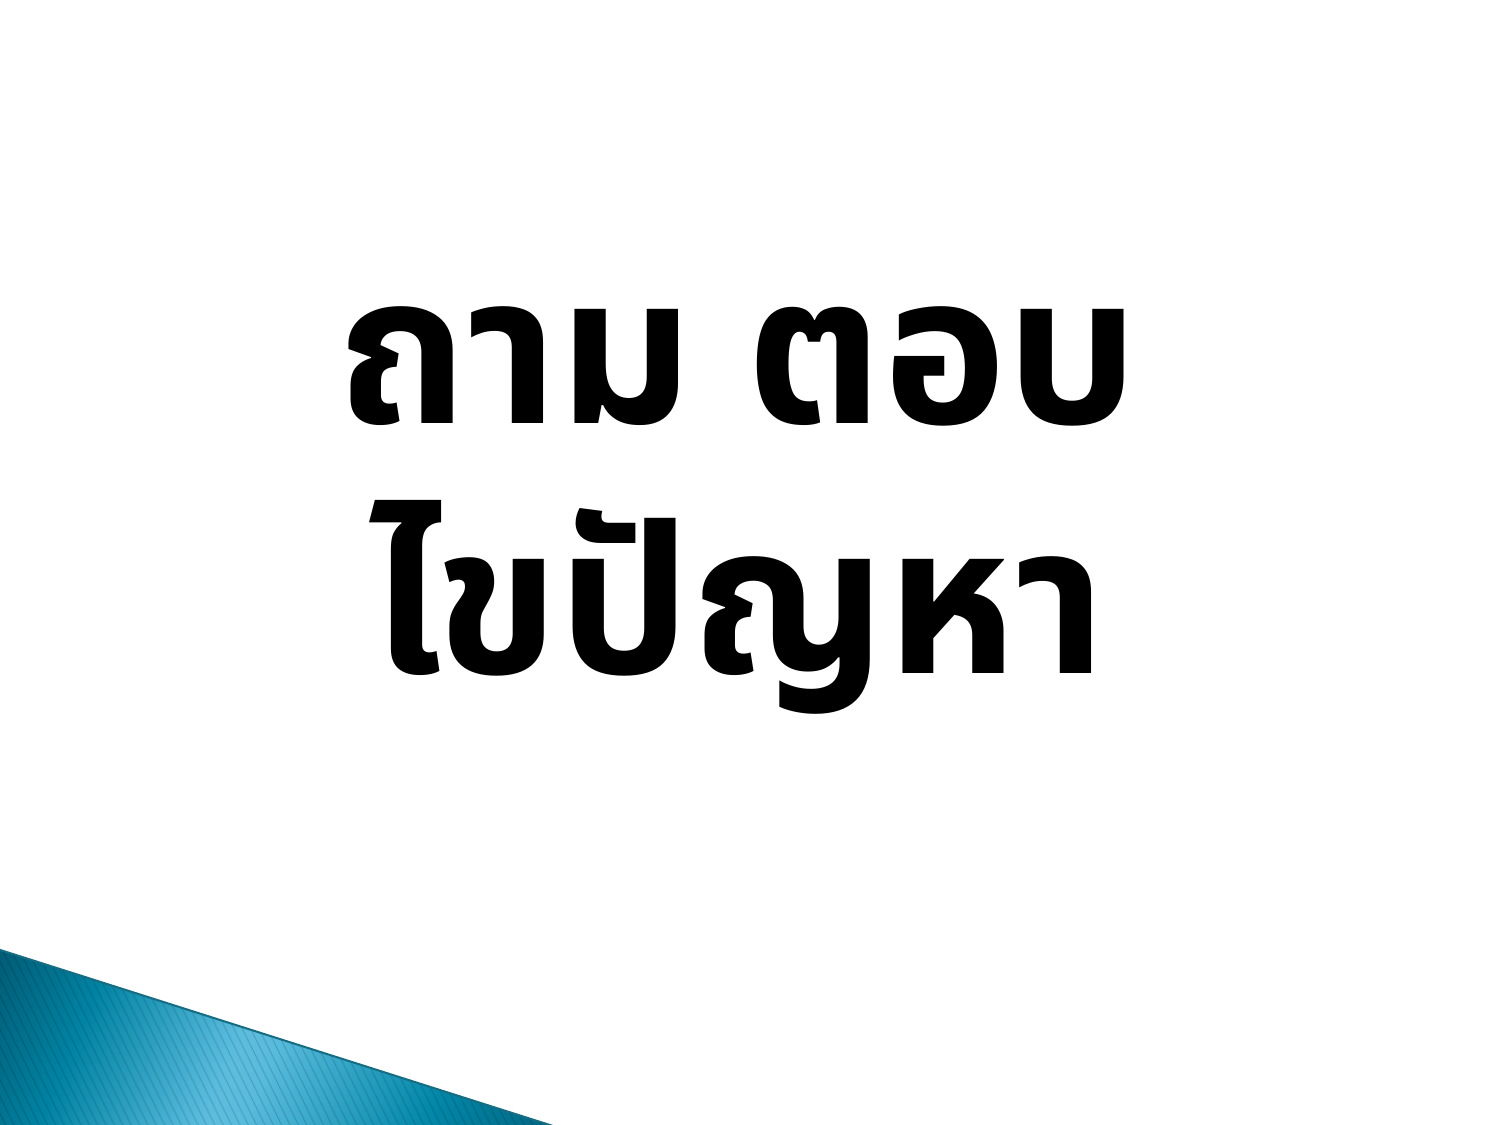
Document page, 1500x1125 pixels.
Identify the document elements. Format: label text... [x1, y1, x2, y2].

text_box ถาม ตอบ ไขปัญหา [112, 208, 1364, 723]
